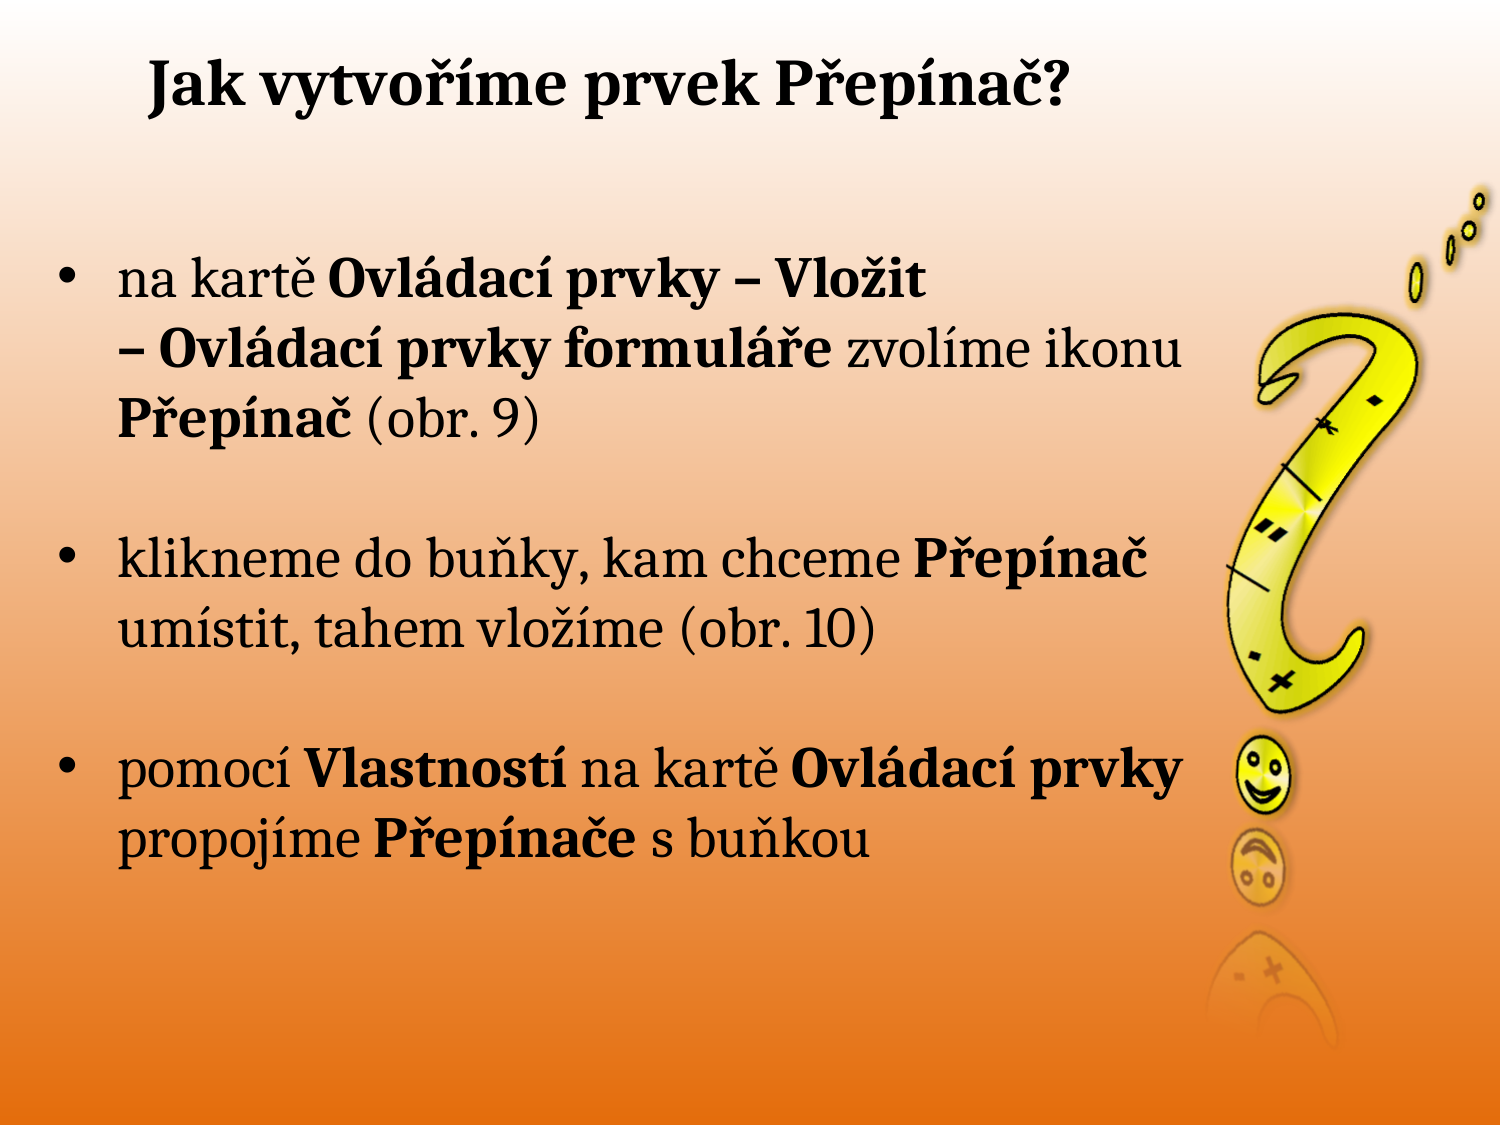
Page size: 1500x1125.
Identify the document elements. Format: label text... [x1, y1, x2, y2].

picture [1171, 160, 1500, 1125]
text_box Jak vytvoříme prvek Přepínač? [0, 30, 1223, 127]
text_box na kartě Ovládací prvky – Vložit – Ovládací prvky formuláře zvolíme ikonu Přepínač (obr. 9) klikneme do buňky, kam chceme Přepínač umístit, tahem vložíme (obr. 10) pomocí Vlastností na kartě Ovládací prvky propojíme Přepínače s buňkou [0, 231, 1294, 1018]
